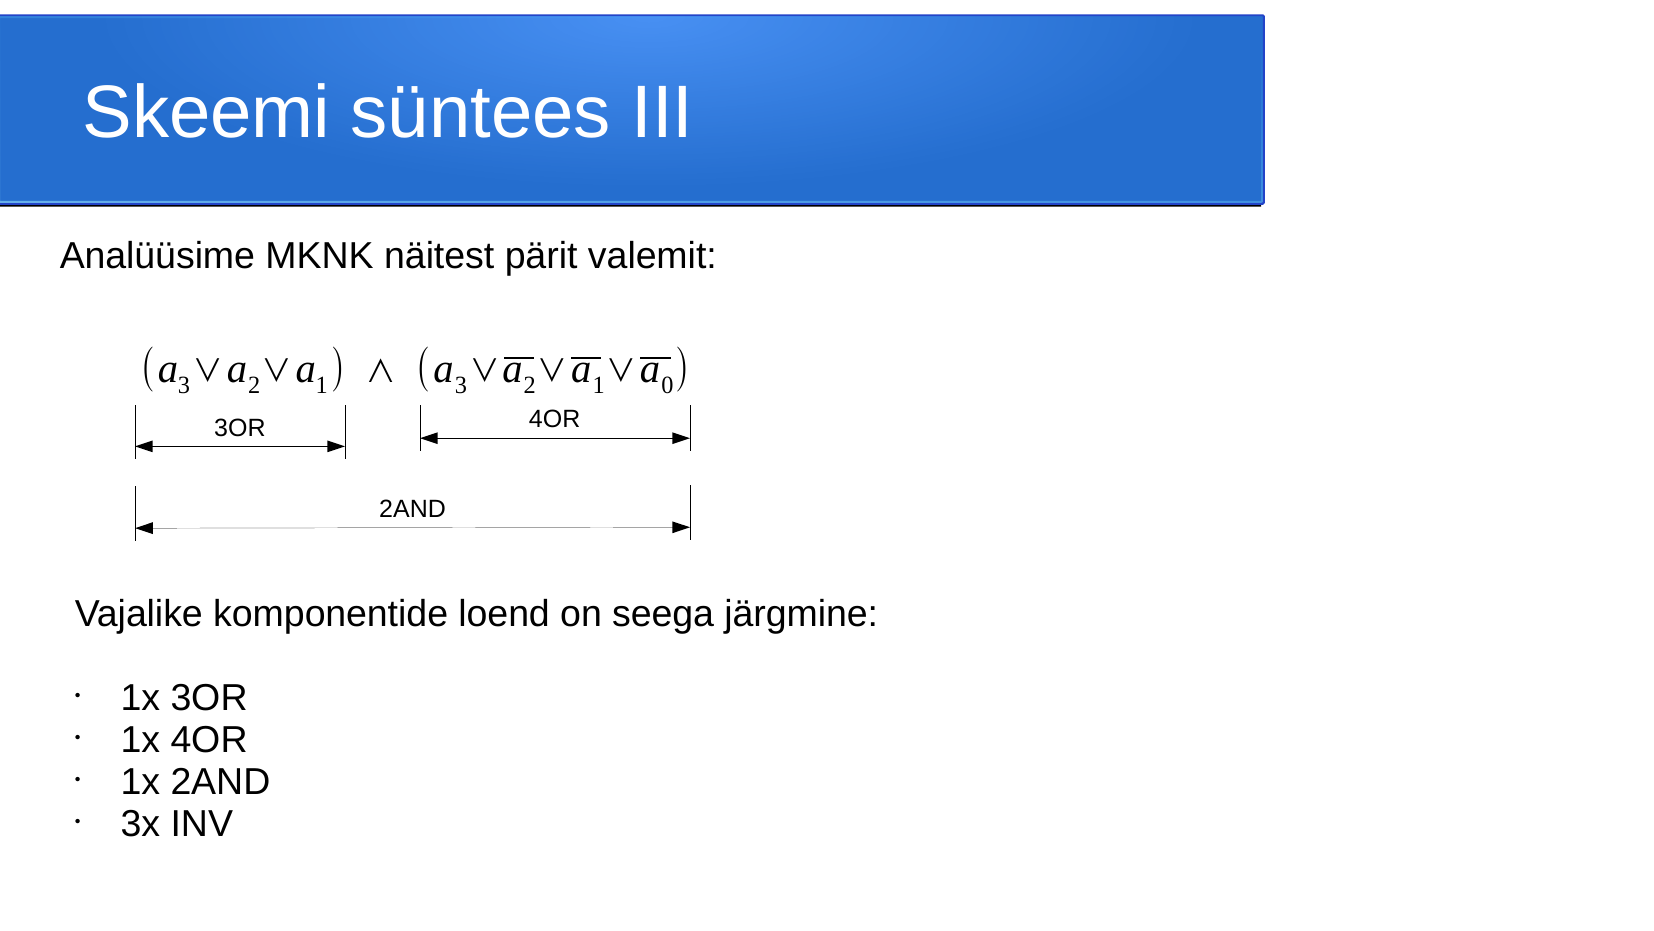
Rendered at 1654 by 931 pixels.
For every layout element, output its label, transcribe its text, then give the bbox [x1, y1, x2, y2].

text_box Vajalike komponentide loend on seega järgmine: 1x 3OR 1x 4OR 1x 2AND 3x INV [60, 585, 1591, 852]
title [82, 35, 1235, 189]
chart [135, 345, 695, 398]
text_box Analüüsime MKNK näitest pärit valemit: [45, 226, 1261, 301]
